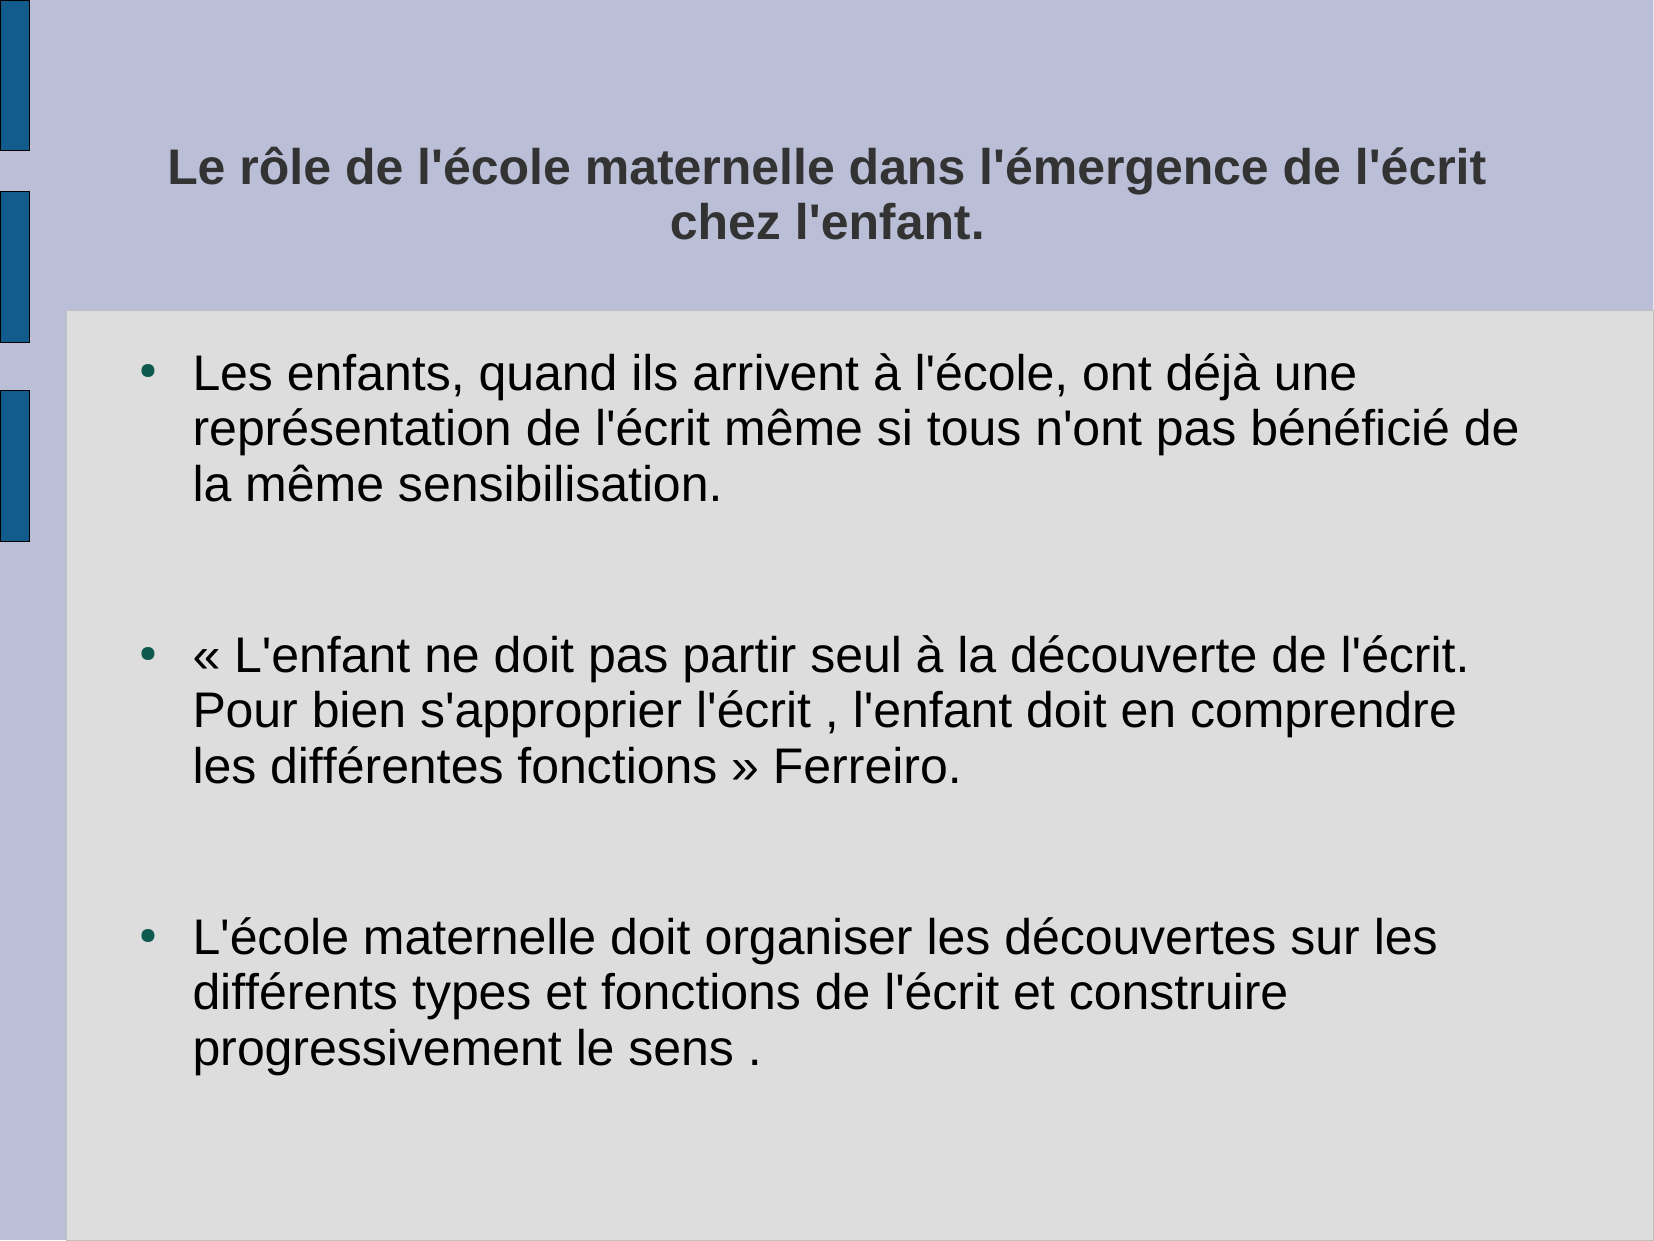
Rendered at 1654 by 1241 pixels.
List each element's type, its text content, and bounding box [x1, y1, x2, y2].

title Le rôle de l'école maternelle dans l'émergence de l'écrit chez l'enfant. [121, 91, 1534, 299]
list Les enfants, quand ils arrivent à l'école, ont déjà une représentation de l'écrit même si tous n'ont pas bénéficié de la même sensibilisation. « L'enfant ne doit pas partir seul à la découverte de l'écrit. Pour bien s'approprier l'écrit , l'enfant doit en comprendre les différentes fonctions » Ferreiro. L'école maternelle doit organiser les découvertes sur les différents types et fonctions de l'écrit et construire progressivement le sens . [121, 344, 1534, 1241]
